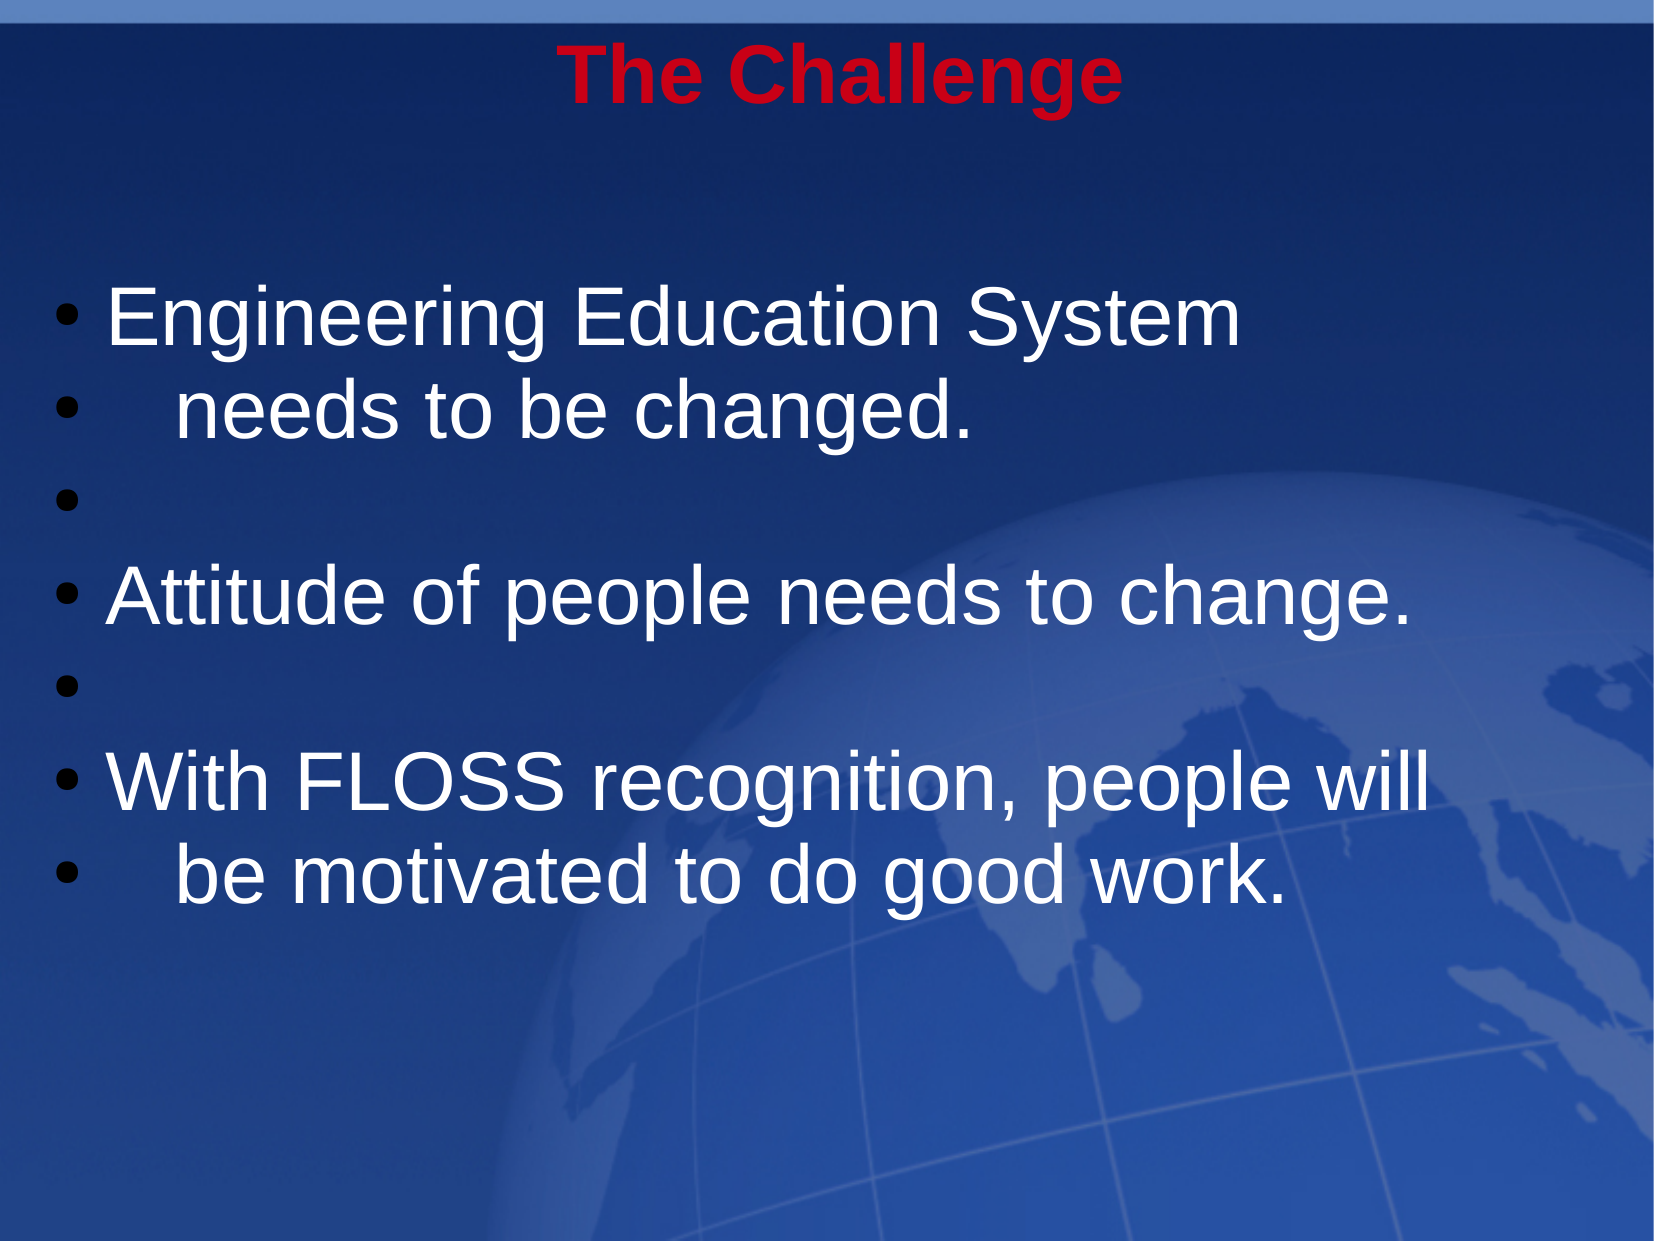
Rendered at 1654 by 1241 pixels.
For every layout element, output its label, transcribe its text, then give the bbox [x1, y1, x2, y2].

text_box The Challenge [109, 20, 1573, 143]
picture [0, 0, 1654, 1241]
text_box Engineering Education System needs to be changed. Attitude of people needs to change. With FLOSS recognition, people will be motivated to do good work. [37, 262, 1576, 1051]
